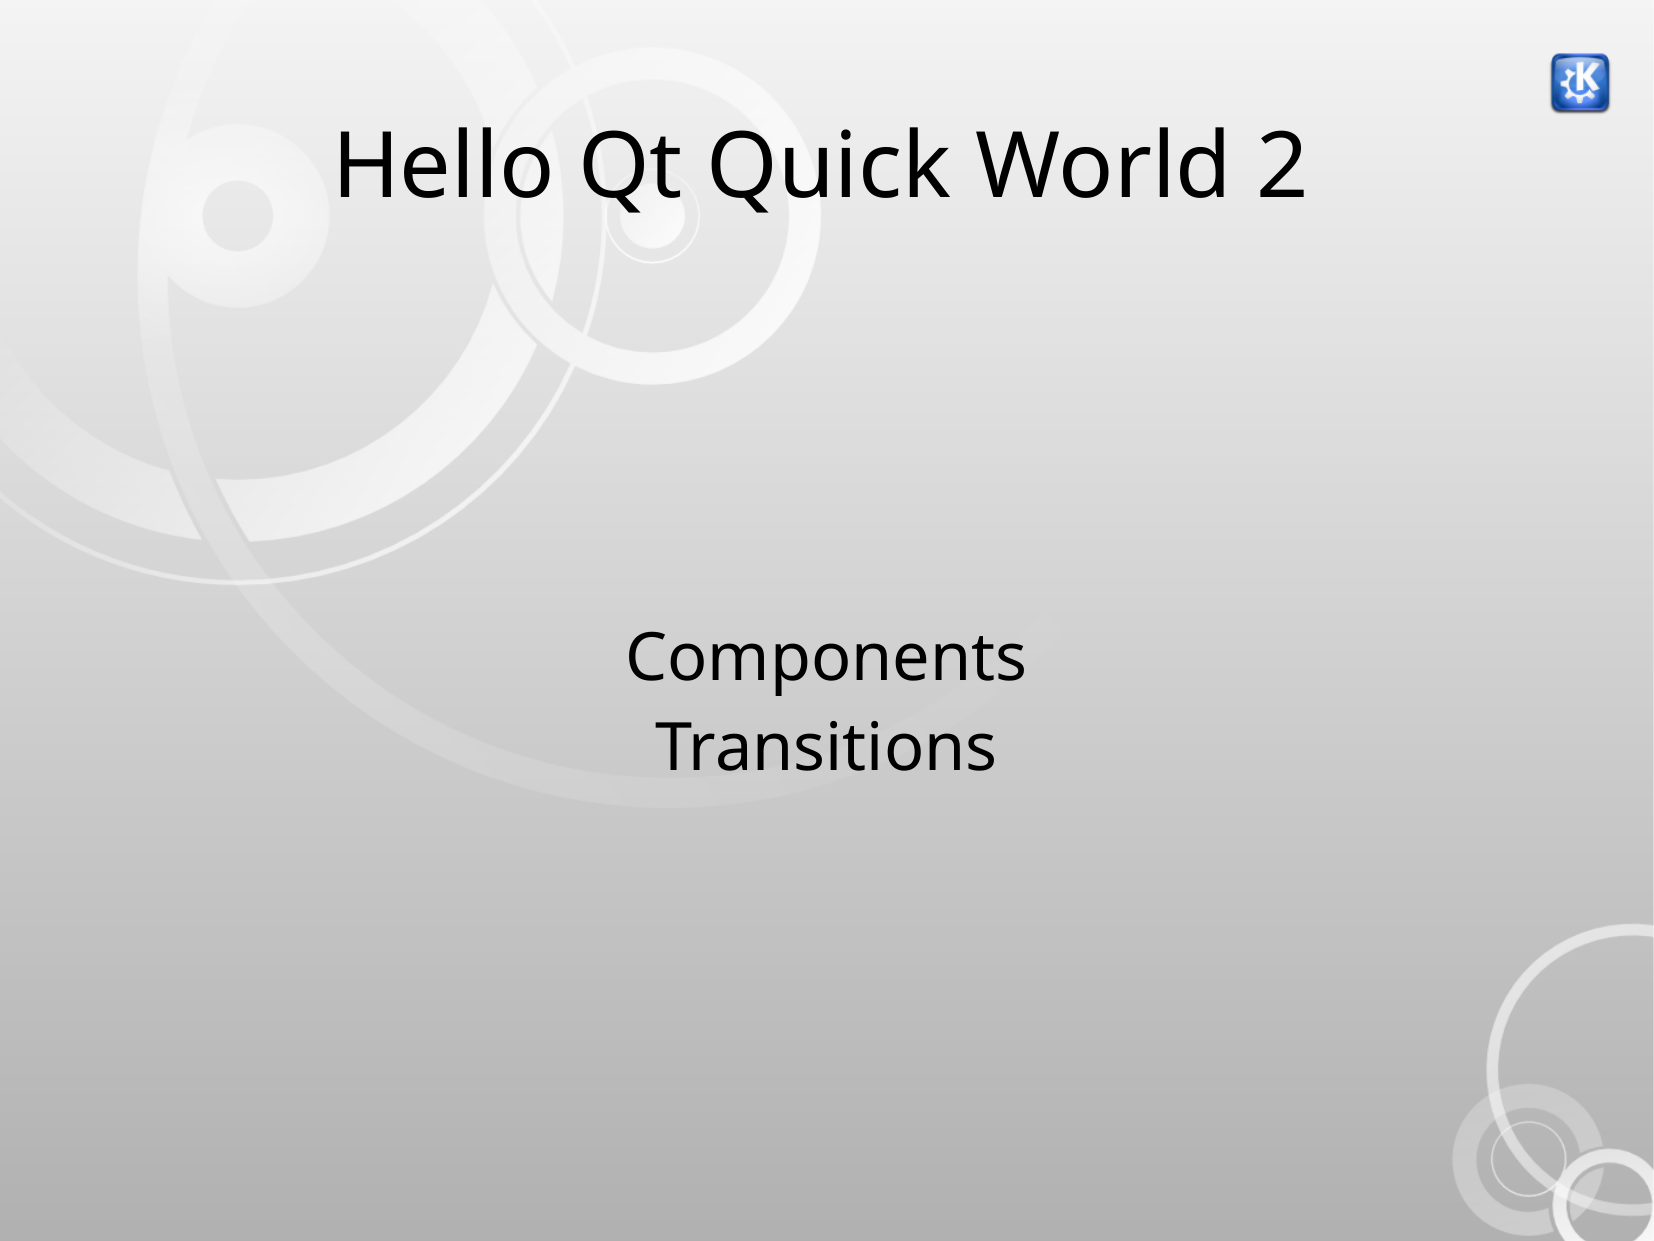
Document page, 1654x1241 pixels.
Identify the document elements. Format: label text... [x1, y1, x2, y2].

subtitle Components Transitions [82, 297, 1571, 1102]
title Hello Qt Quick World 2 [76, 66, 1565, 259]
picture [0, 0, 1654, 1241]
